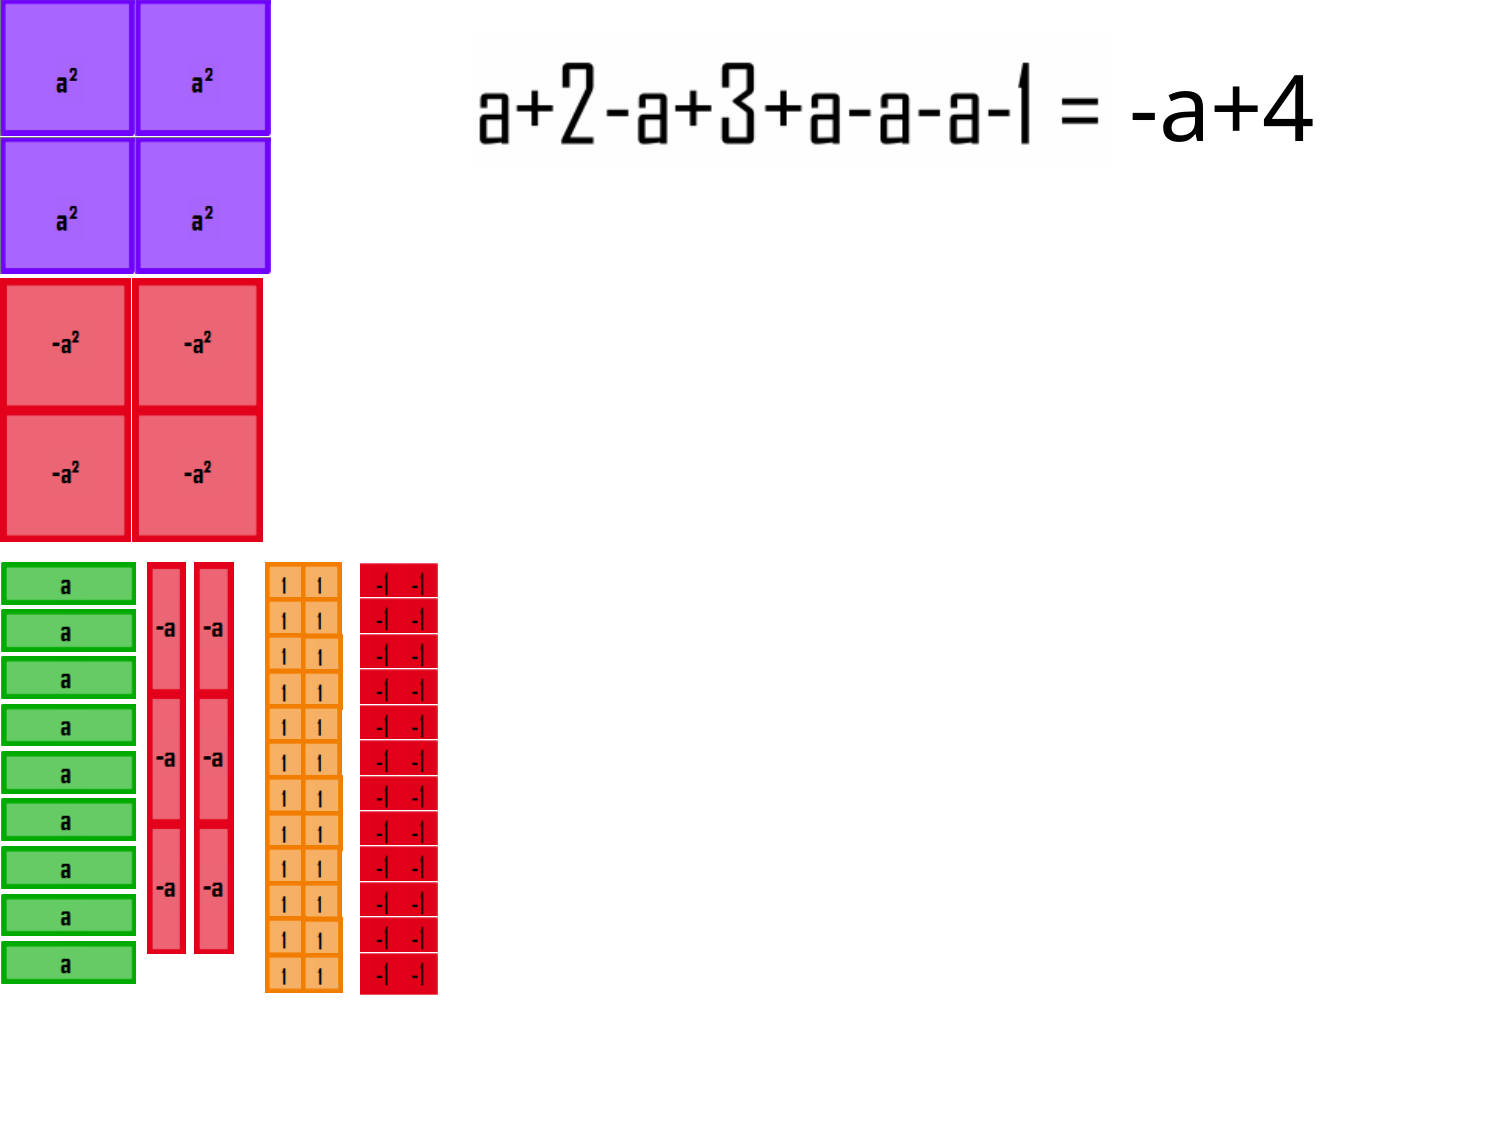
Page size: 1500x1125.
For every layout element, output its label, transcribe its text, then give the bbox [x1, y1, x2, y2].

picture [0, 846, 136, 889]
picture [194, 562, 234, 954]
picture [0, 278, 131, 542]
picture [0, 704, 136, 747]
picture [265, 562, 343, 993]
picture [0, 751, 136, 794]
picture [0, 0, 271, 136]
picture [147, 562, 186, 954]
picture [132, 278, 263, 542]
picture [0, 562, 136, 605]
text_box -a+4 [1114, 42, 1331, 168]
picture [0, 894, 136, 936]
picture [0, 609, 136, 652]
picture [466, 30, 1114, 181]
picture [0, 941, 136, 984]
picture [0, 656, 136, 699]
picture [0, 798, 136, 841]
picture [0, 137, 271, 274]
picture [360, 562, 438, 996]
